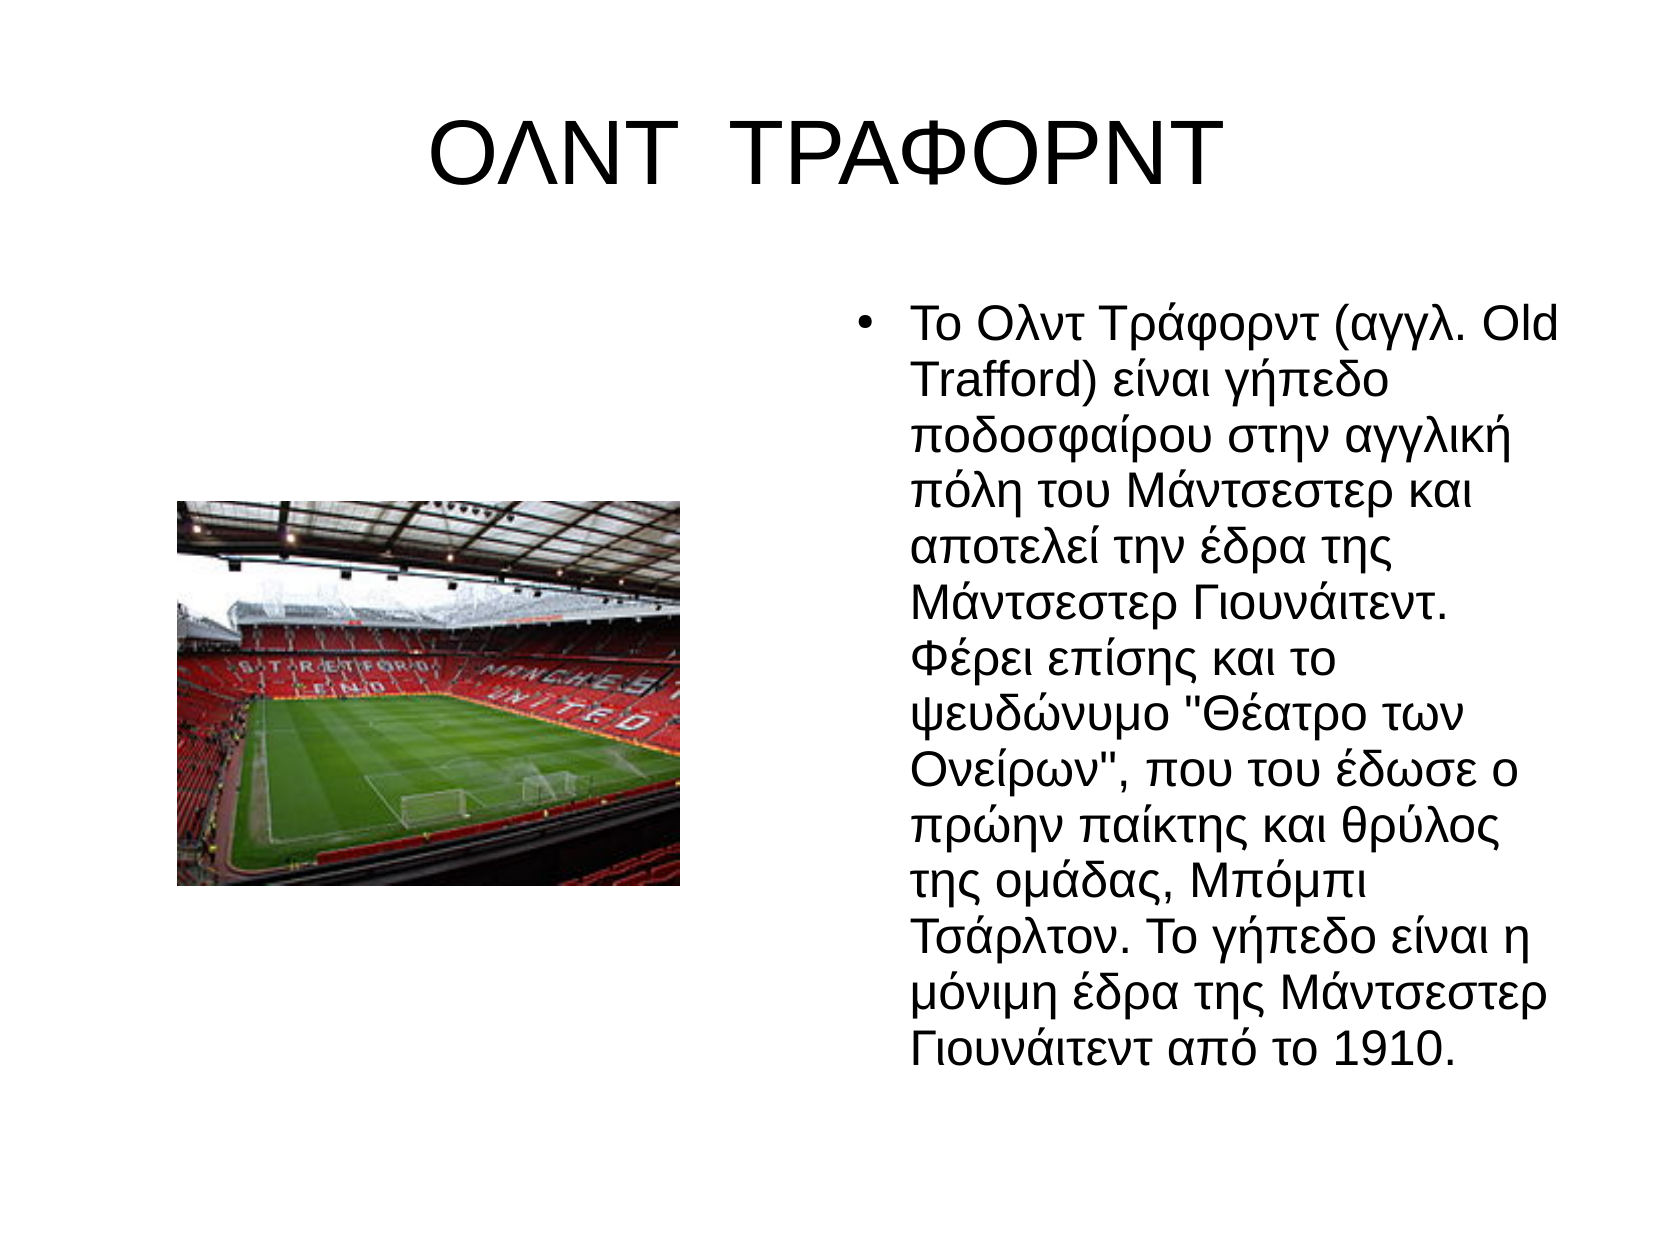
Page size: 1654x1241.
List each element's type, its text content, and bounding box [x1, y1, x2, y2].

picture [177, 501, 680, 886]
chart [82, 290, 809, 1109]
title ΟΛΝΤ ΤΡΑΦΟΡΝΤ [82, 56, 1571, 250]
list Το Ολντ Τράφορντ (αγγλ. Old Trafford) είναι γήπεδο ποδοσφαίρου στην αγγλική πόλη του Μάντσεστερ και αποτελεί την έδρα της Μάντσεστερ Γιουνάιτεντ. Φέρει επίσης και το ψευδώνυμο "Θέατρο των Ονείρων", που του έδωσε ο πρώην παίκτης και θρύλος της ομάδας, Μπόμπι Τσάρλτον. Το γήπεδο είναι η μόνιμη έδρα της Μάντσεστερ Γιουνάιτεντ από το 1910. [838, 295, 1565, 1099]
